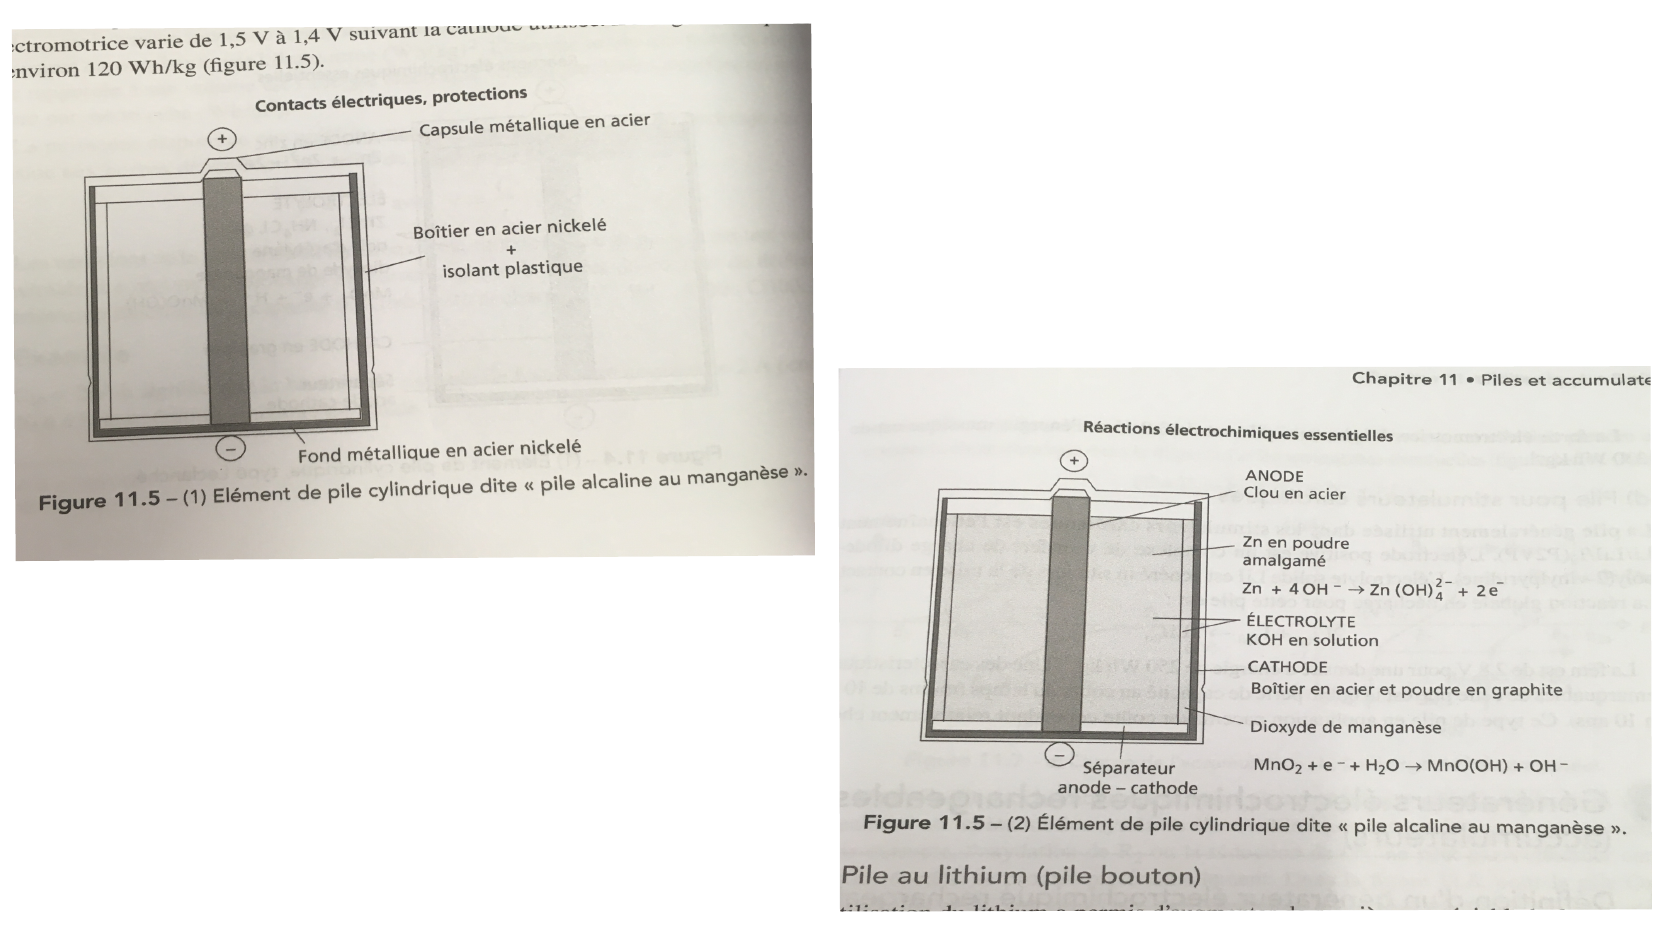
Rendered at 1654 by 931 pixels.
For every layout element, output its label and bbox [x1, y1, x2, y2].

picture [11, 23, 815, 562]
picture [838, 366, 1652, 912]
